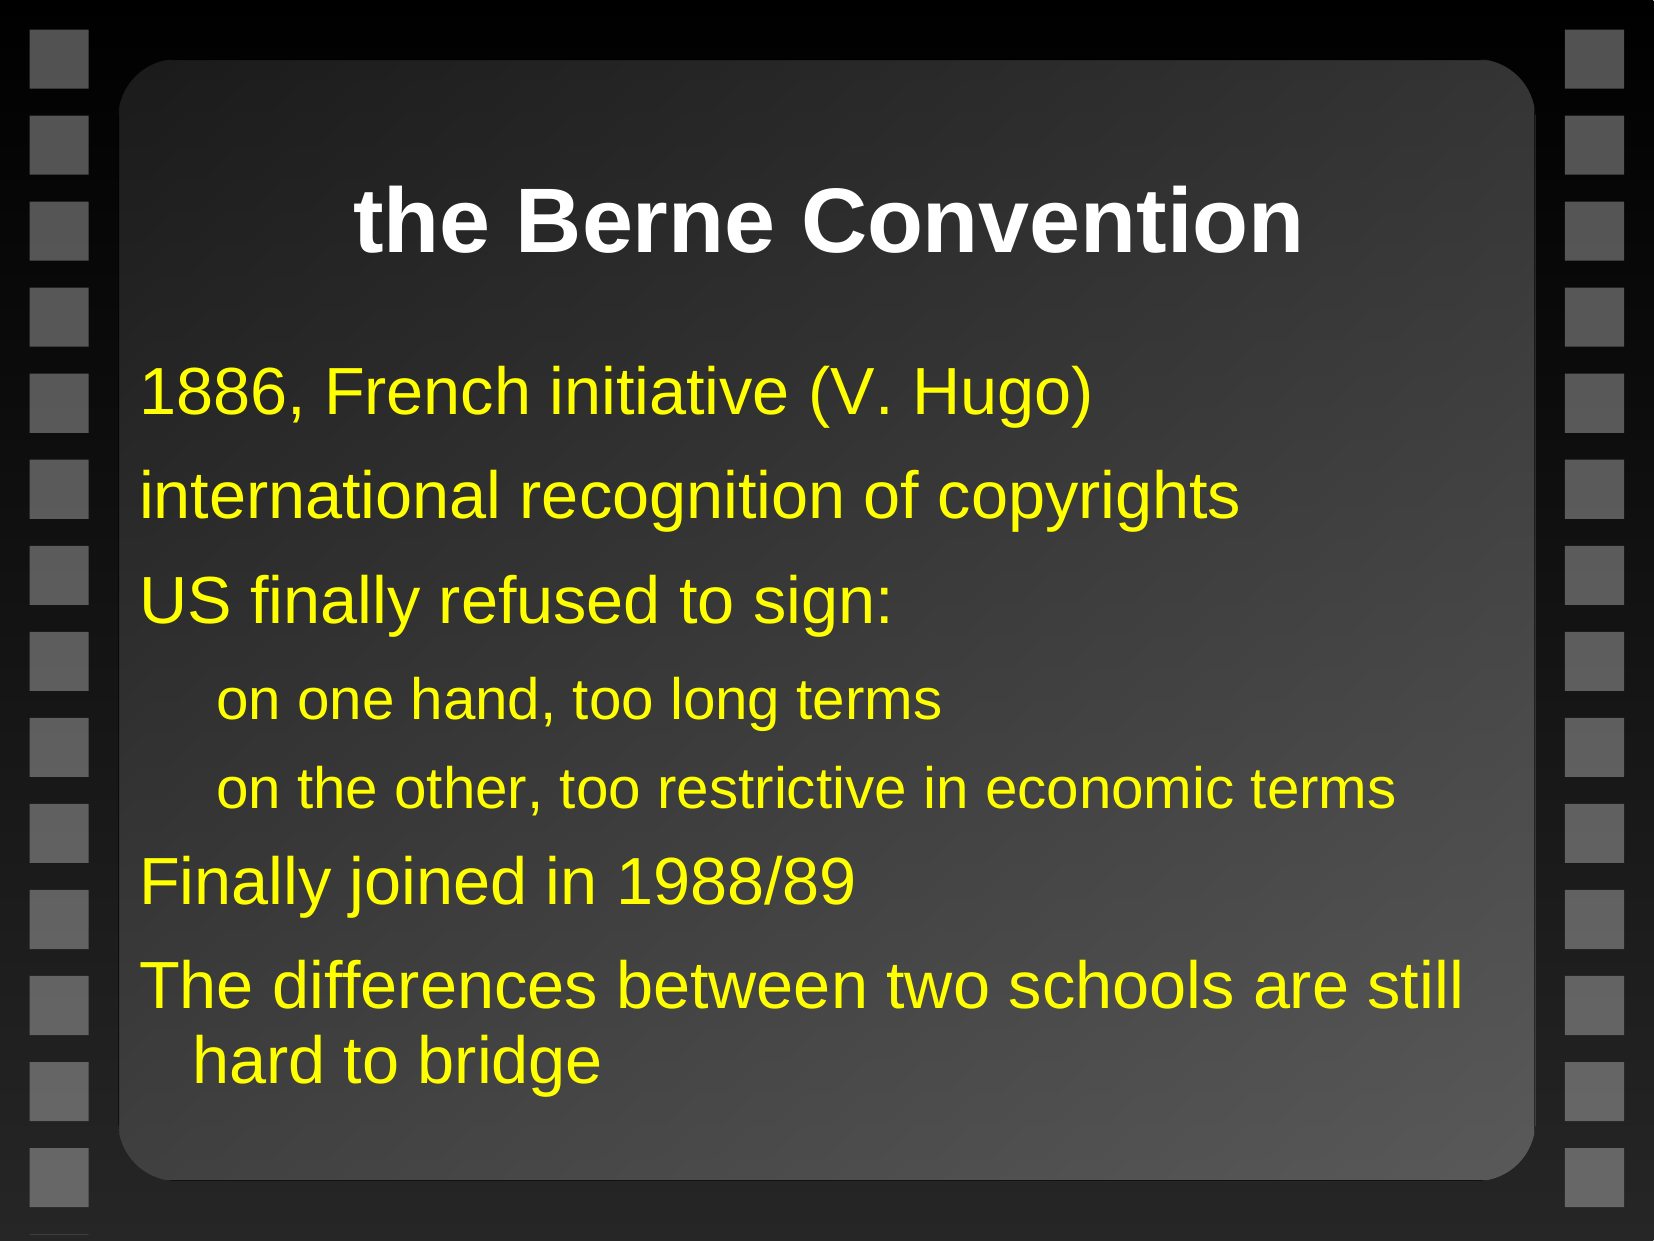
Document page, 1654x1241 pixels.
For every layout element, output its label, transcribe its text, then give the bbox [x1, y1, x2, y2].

title the Berne Convention [123, 117, 1536, 325]
list 1886, French initiative (V. Hugo) international recognition of copyrights US finally refused to sign: on one hand, too long terms on the other, too restrictive in economic terms Finally joined in 1988/89 The differences between two schools are still hard to bridge [121, 354, 1534, 1127]
